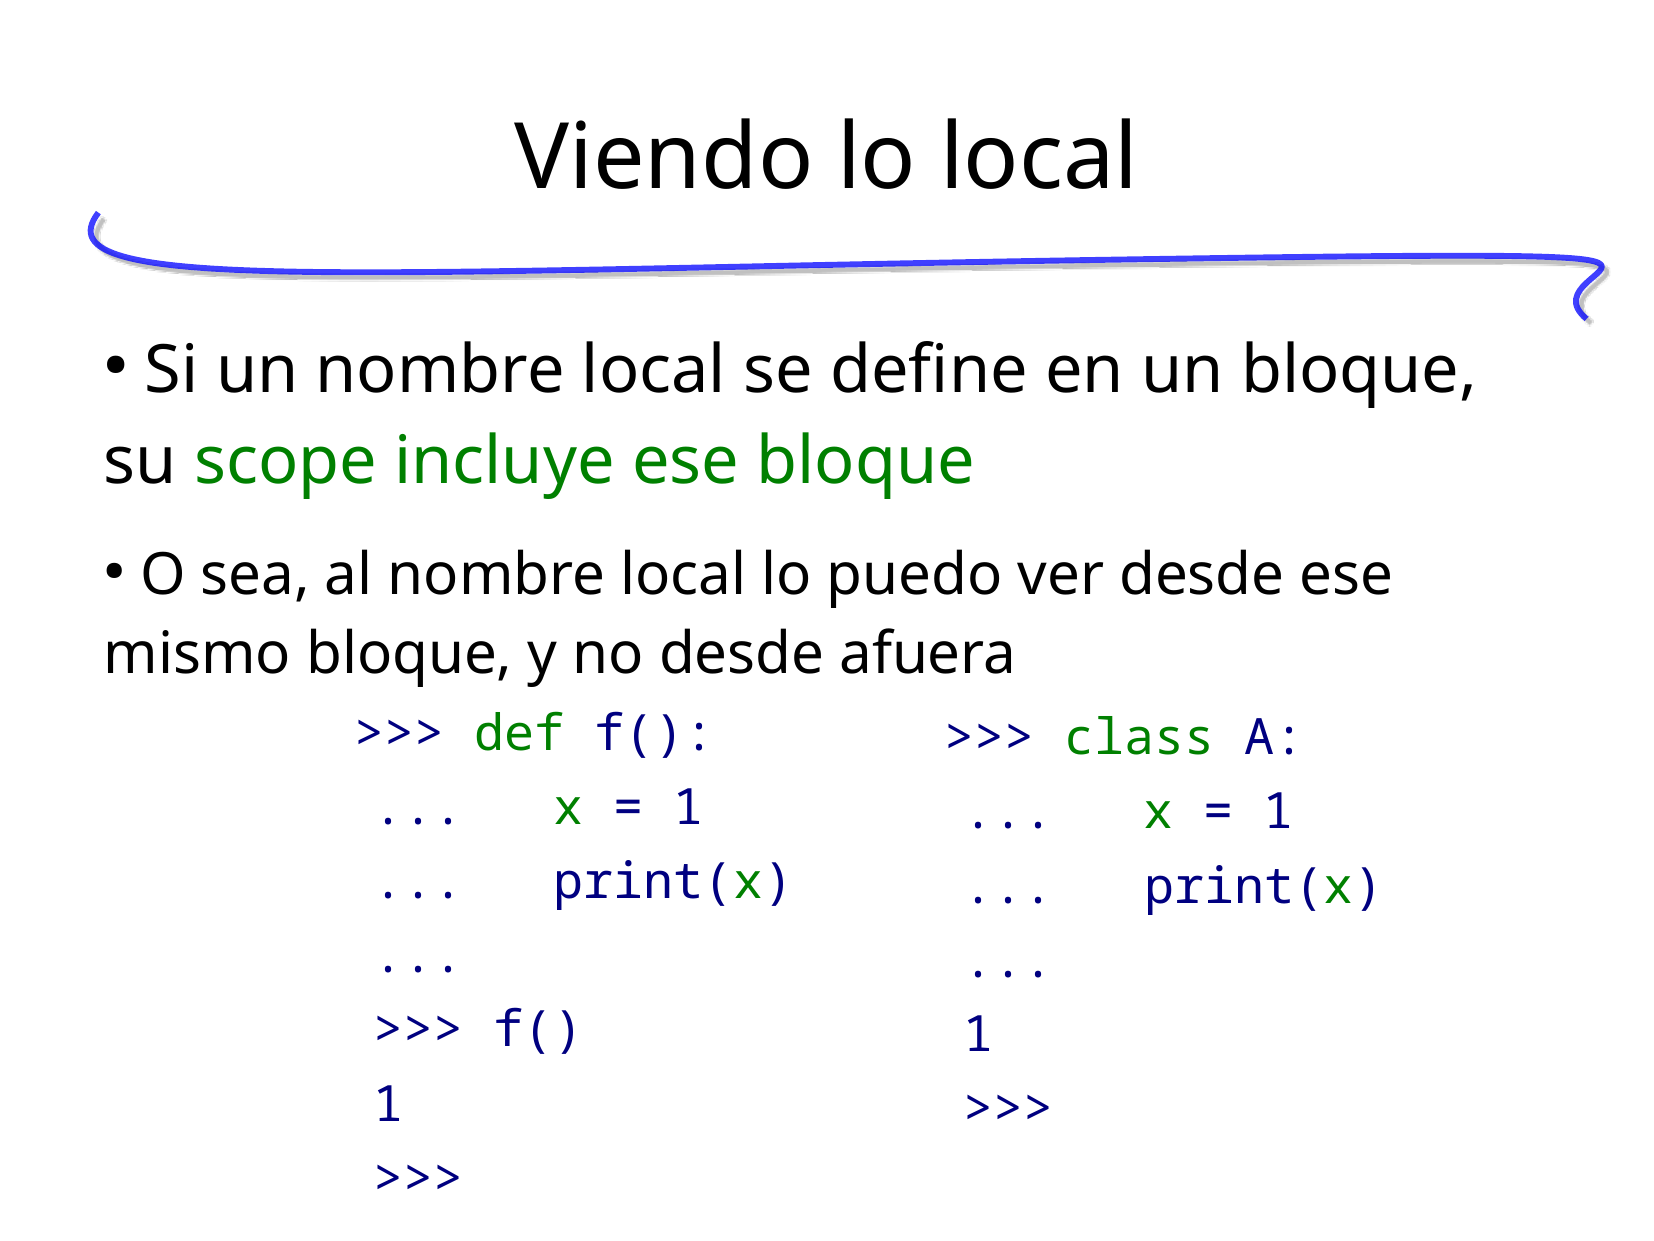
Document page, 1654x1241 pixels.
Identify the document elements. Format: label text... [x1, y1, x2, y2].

title Viendo lo local [82, 49, 1571, 257]
subtitle Si un nombre local se define en un bloque, su scope incluye ese bloque O sea, al nombre local lo puedo ver desde ese mismo bloque, y no desde afuera [103, 354, 1560, 756]
text_box >>> class A: ... x = 1 ... print(x) ... 1 >>> [874, 732, 1394, 1110]
text_box >>> def f(): ... x = 1 ... print(x) ... >>> f() 1 >>> [283, 623, 804, 1241]
